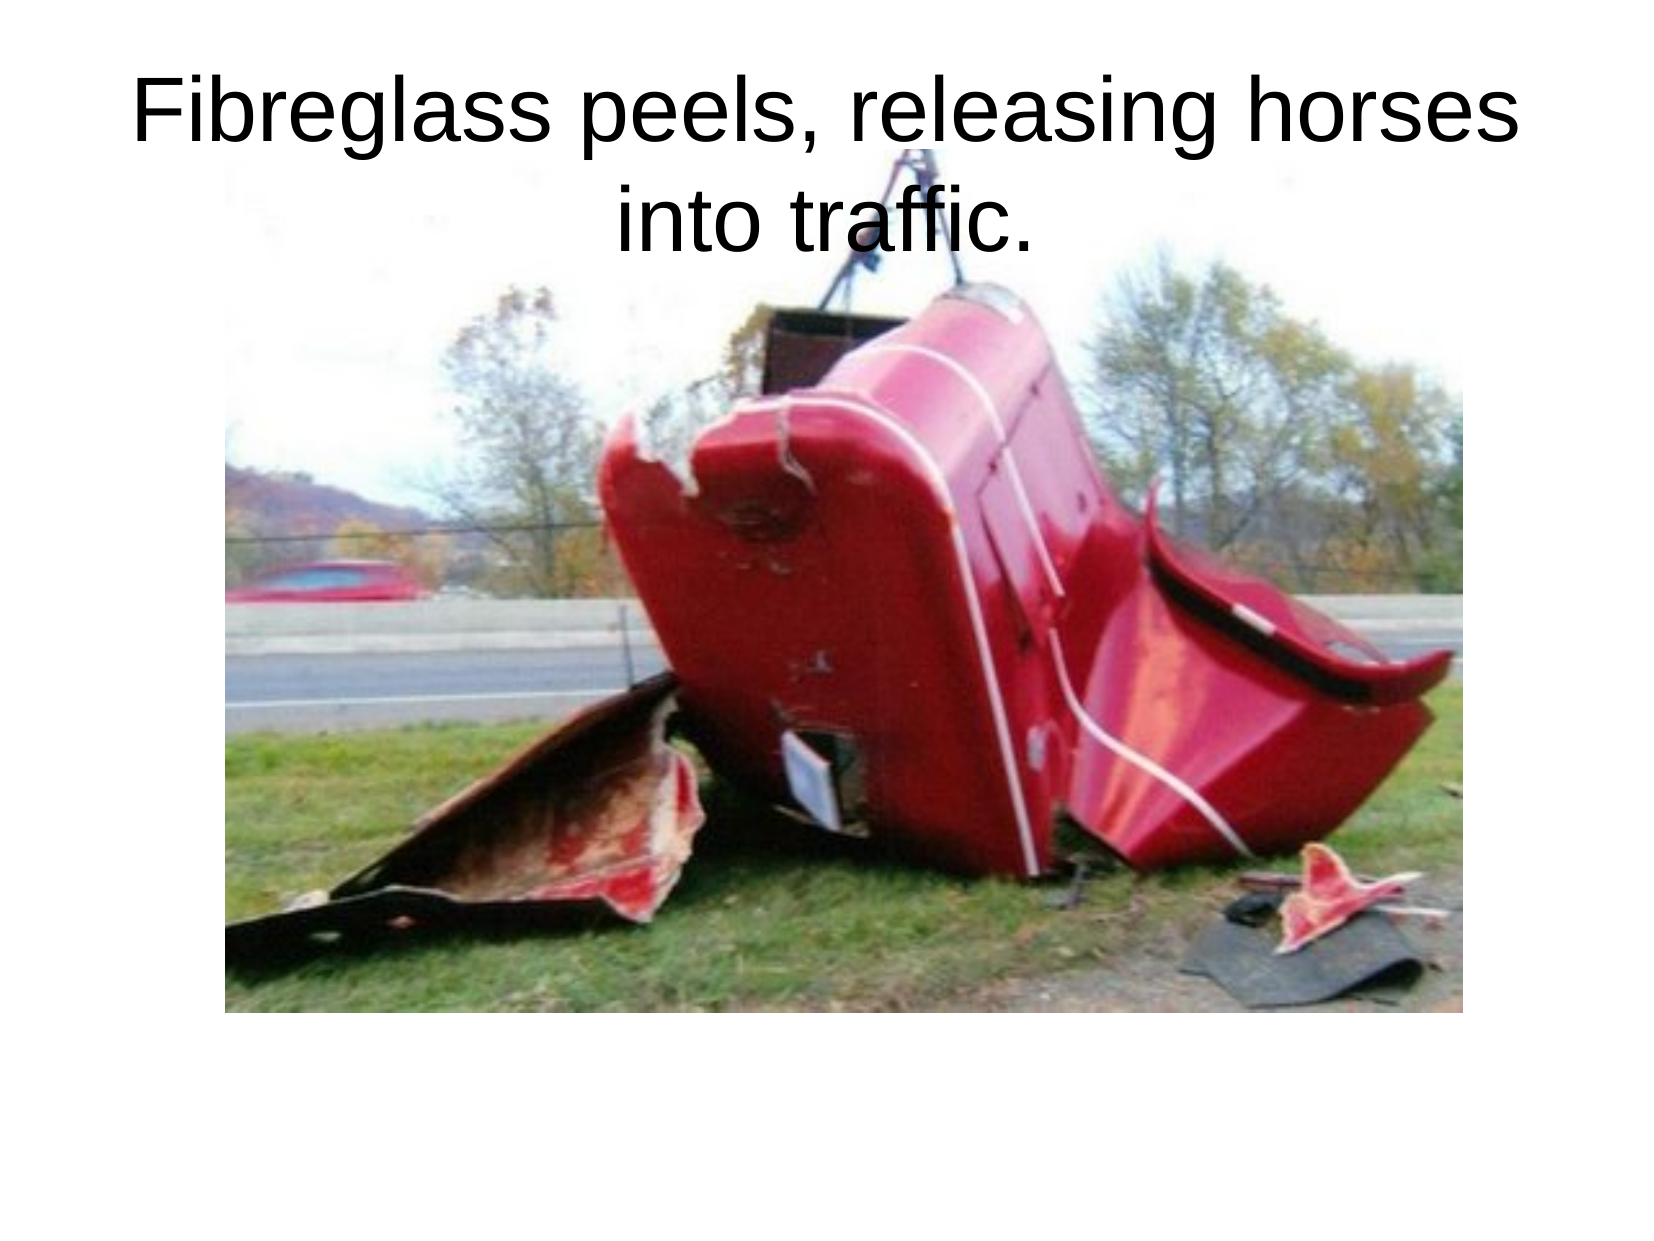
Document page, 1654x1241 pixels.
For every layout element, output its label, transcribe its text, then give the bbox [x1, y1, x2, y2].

picture [225, 257, 1463, 1013]
title Fibreglass peels, releasing horses into traffic. [82, 49, 1571, 257]
